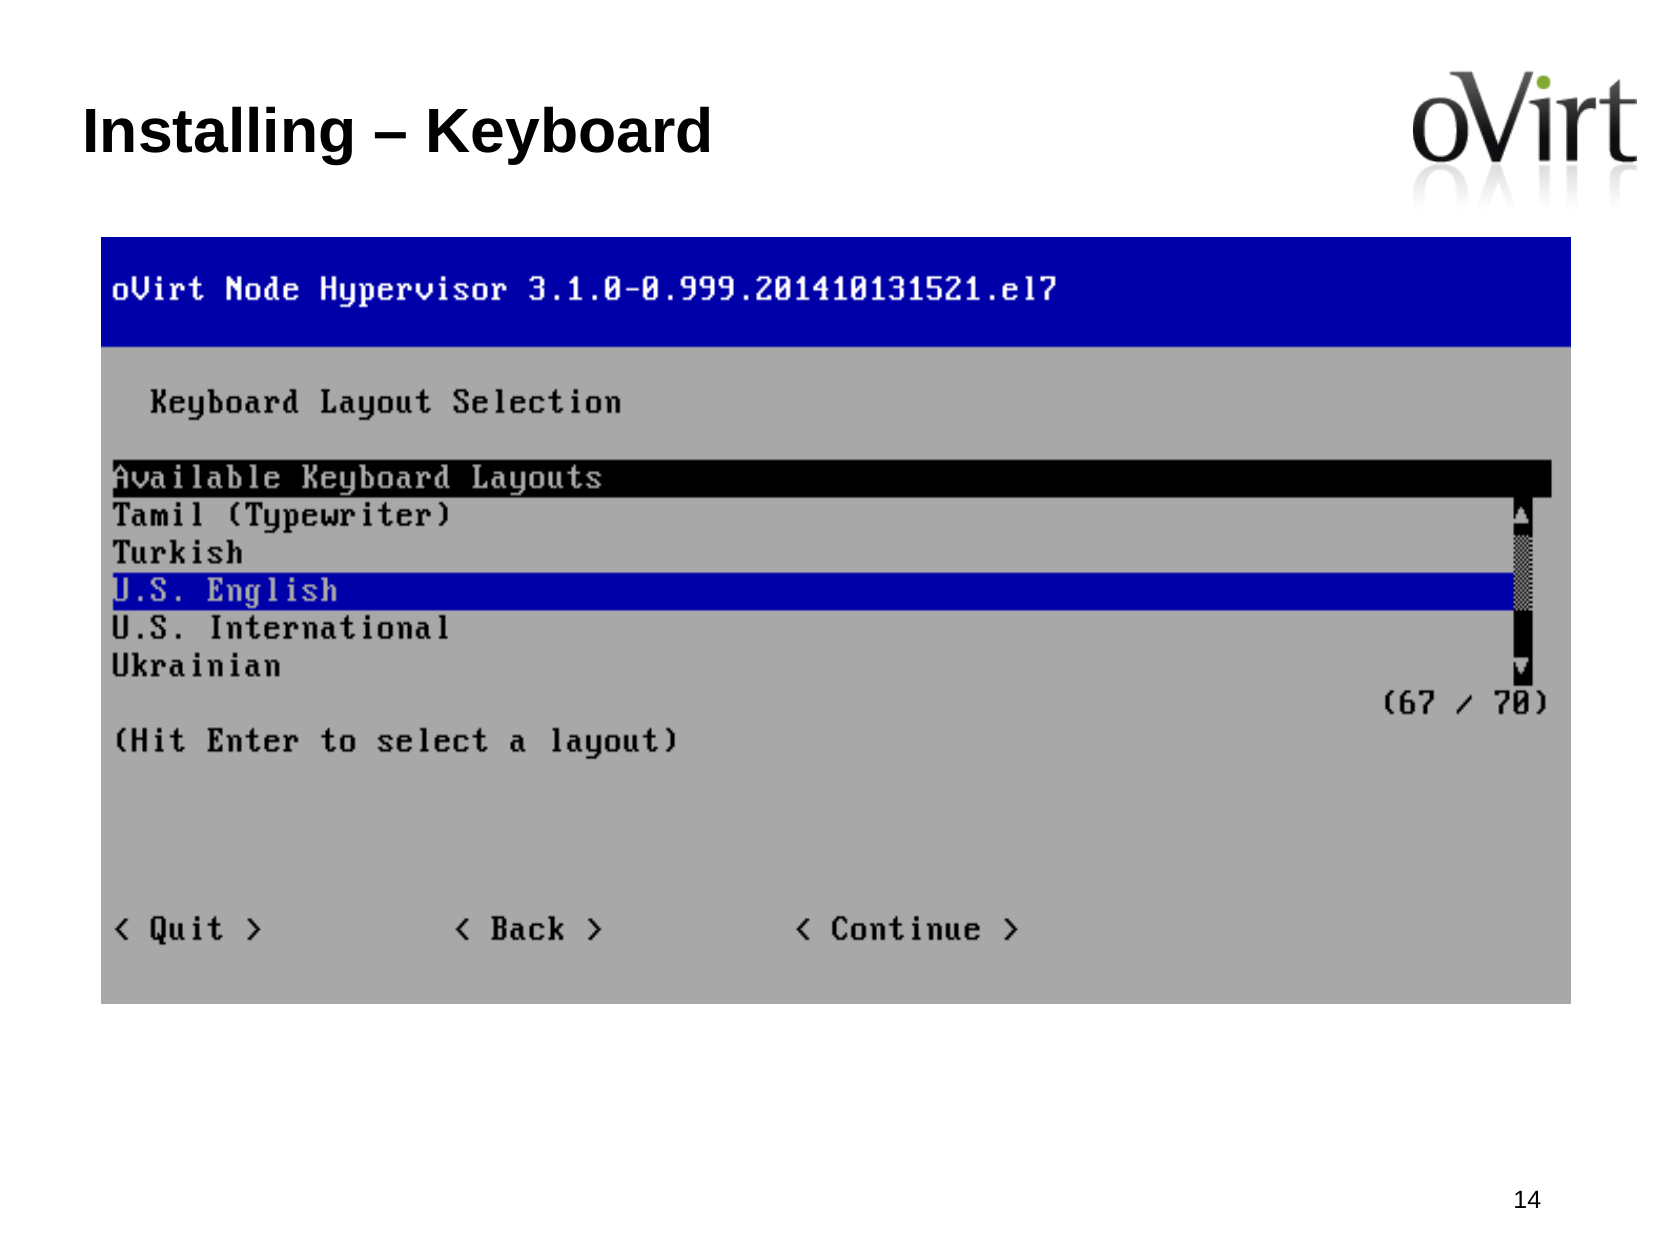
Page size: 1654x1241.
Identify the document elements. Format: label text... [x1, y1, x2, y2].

picture [101, 237, 1571, 1004]
picture [1413, 63, 1637, 212]
title Installing – Keyboard [82, 37, 1303, 226]
